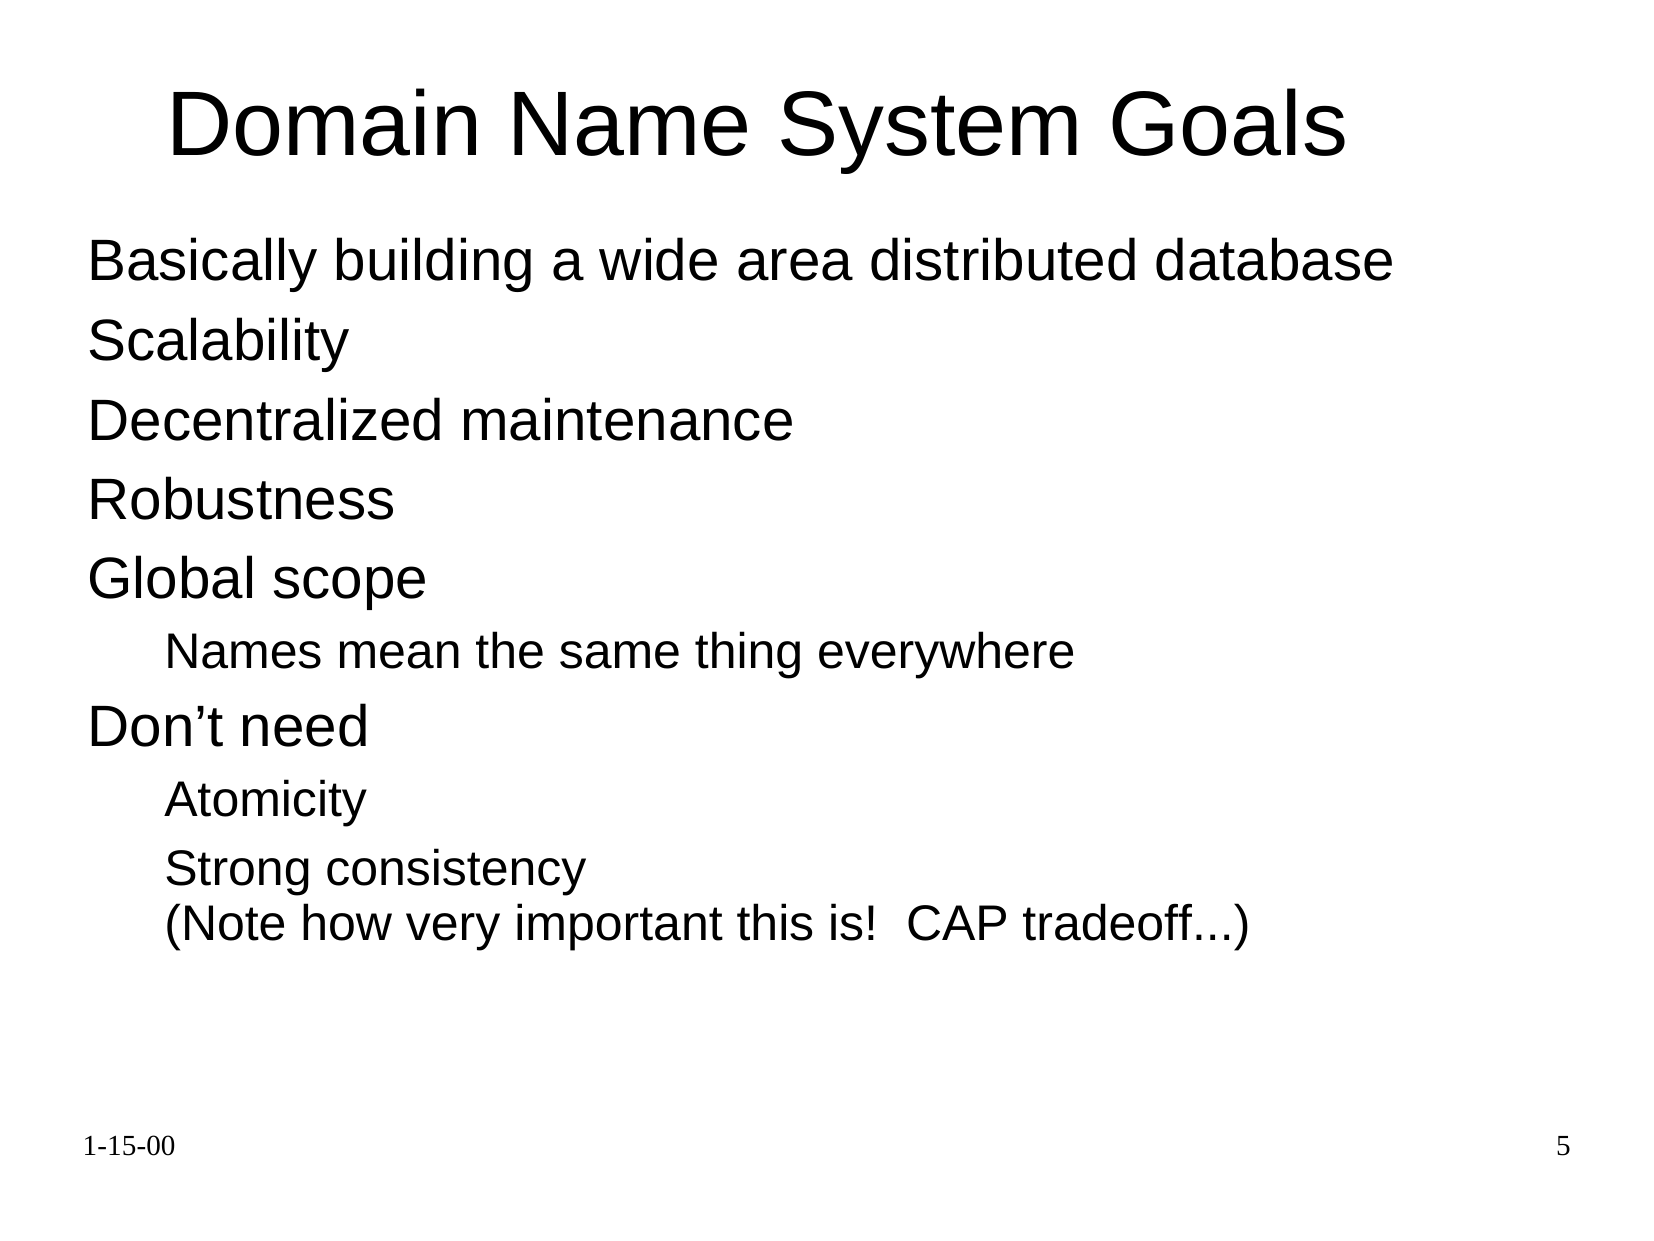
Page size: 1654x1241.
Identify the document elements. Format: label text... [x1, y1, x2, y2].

title Domain Name System Goals [55, 54, 1461, 194]
list Basically building a wide area distributed database Scalability Decentralized maintenance Robustness Global scope Names mean the same thing everywhere Don’t need Atomicity Strong consistency (Note how very important this is! CAP tradeoff...) [55, 220, 1585, 1103]
